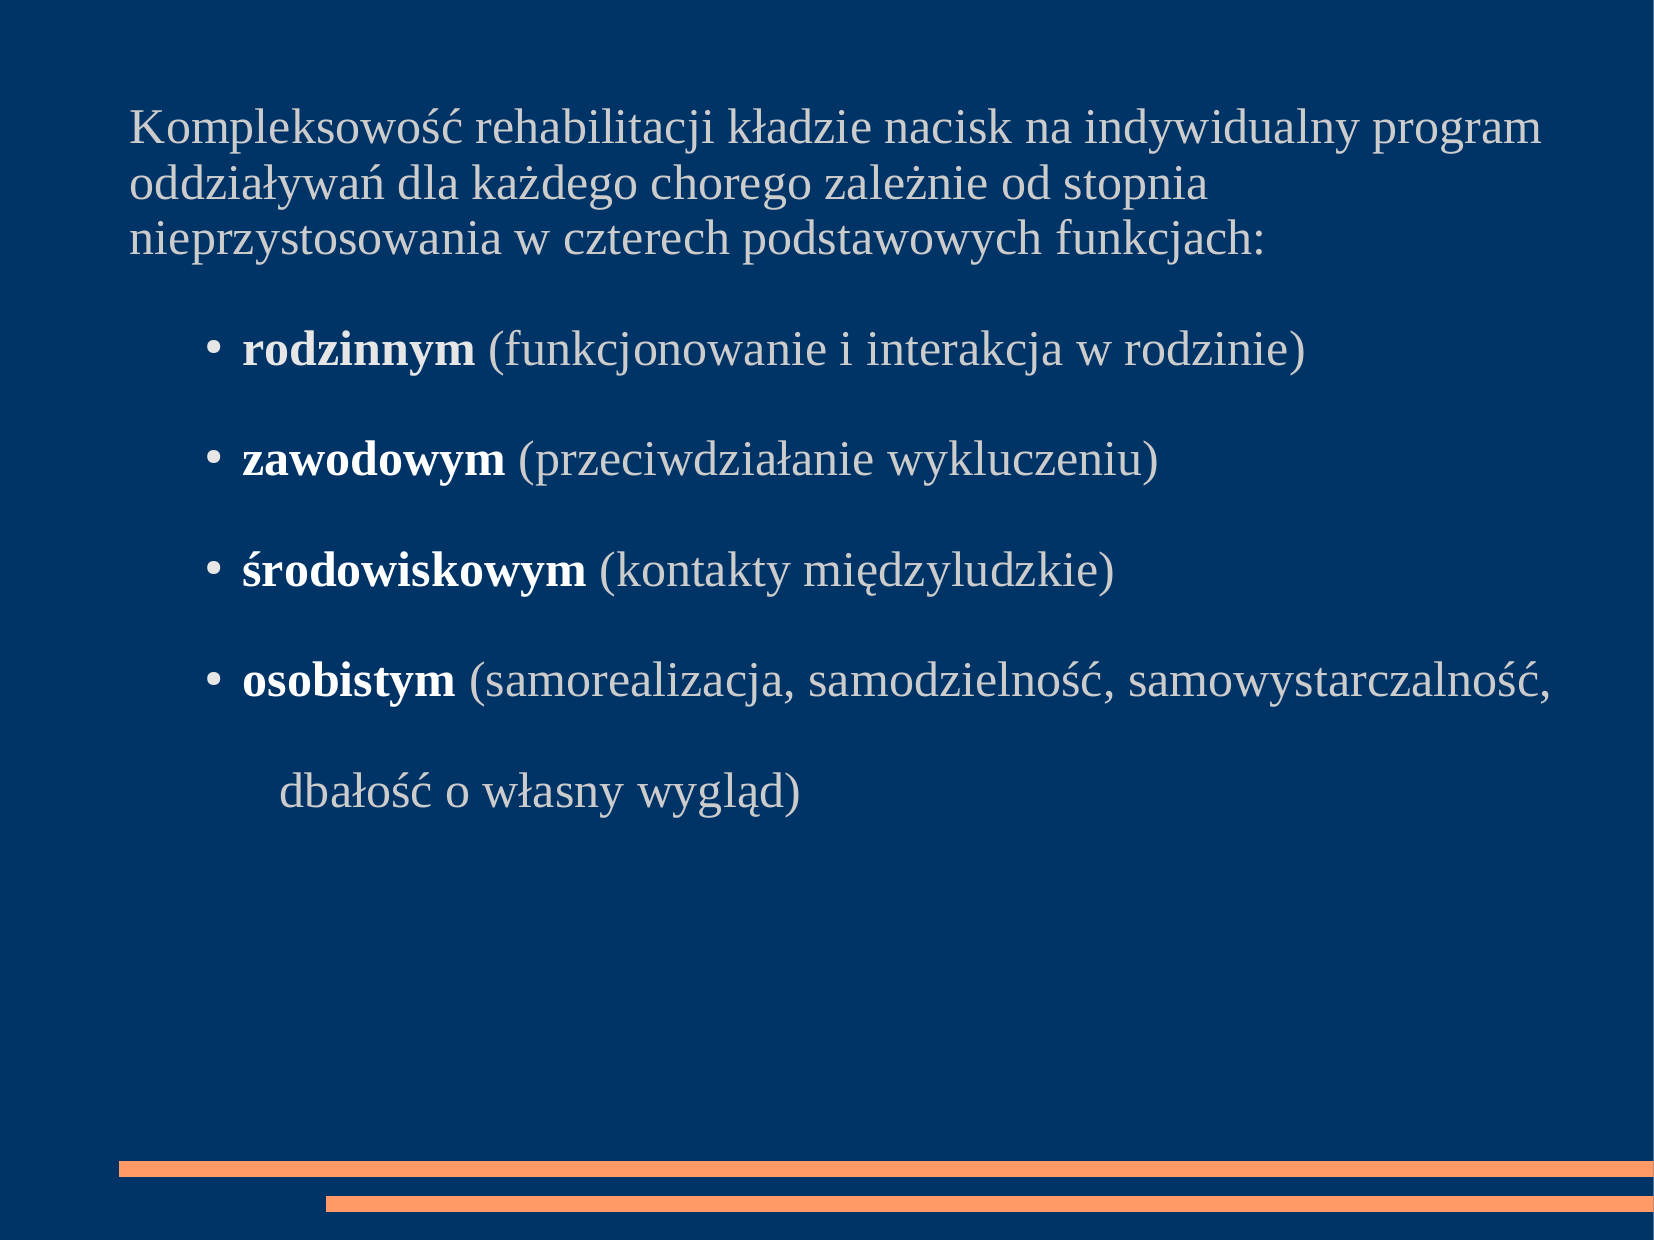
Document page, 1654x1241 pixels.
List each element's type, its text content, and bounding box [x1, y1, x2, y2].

list Kompleksowość rehabilitacji kładzie nacisk na indywidualny program oddziaływań dla każdego chorego zależnie od stopnia nieprzystosowania w czterech podstawowych funkcjach: rodzinnym (funkcjonowanie i interakcja w rodzinie) zawodowym (przeciwdziałanie wykluczeniu) środowiskowym (kontakty międzyludzkie) osobistym (samorealizacja, samodzielność, samowystarczalność, dbałość o własny wygląd) [129, 99, 1570, 910]
